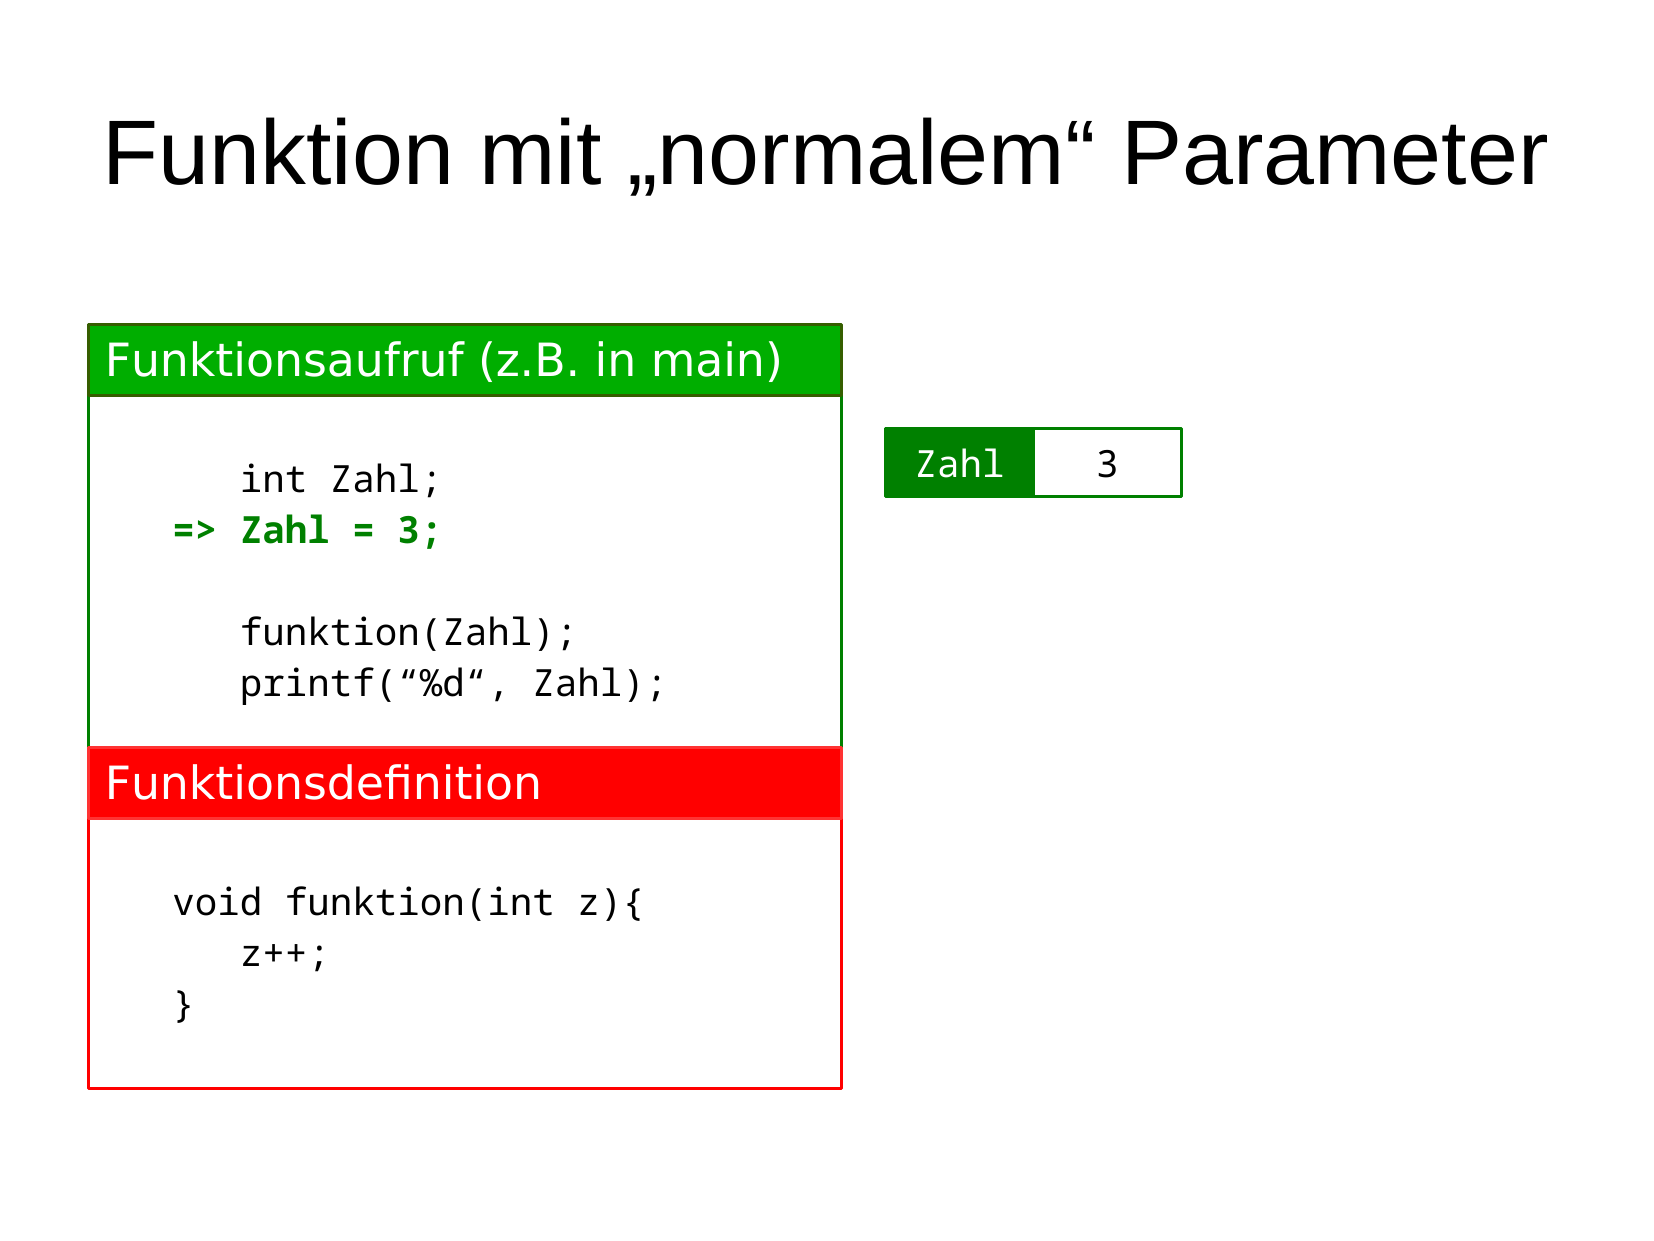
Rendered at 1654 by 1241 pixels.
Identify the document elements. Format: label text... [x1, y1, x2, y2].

text_box Funktionsdefinition [88, 747, 842, 819]
text_box 3 [1033, 428, 1182, 490]
title Funktion mit „normalem“ Parameter [82, 49, 1571, 257]
text_box void funktion(int z){ z++; } [88, 820, 842, 1052]
text_box Funktionsaufruf (z.B. in main) [88, 324, 842, 396]
text_box Zahl [885, 428, 1032, 490]
text_box int Zahl; => Zahl = 3; funktion(Zahl); printf(“%d“, Zahl); [88, 397, 842, 716]
